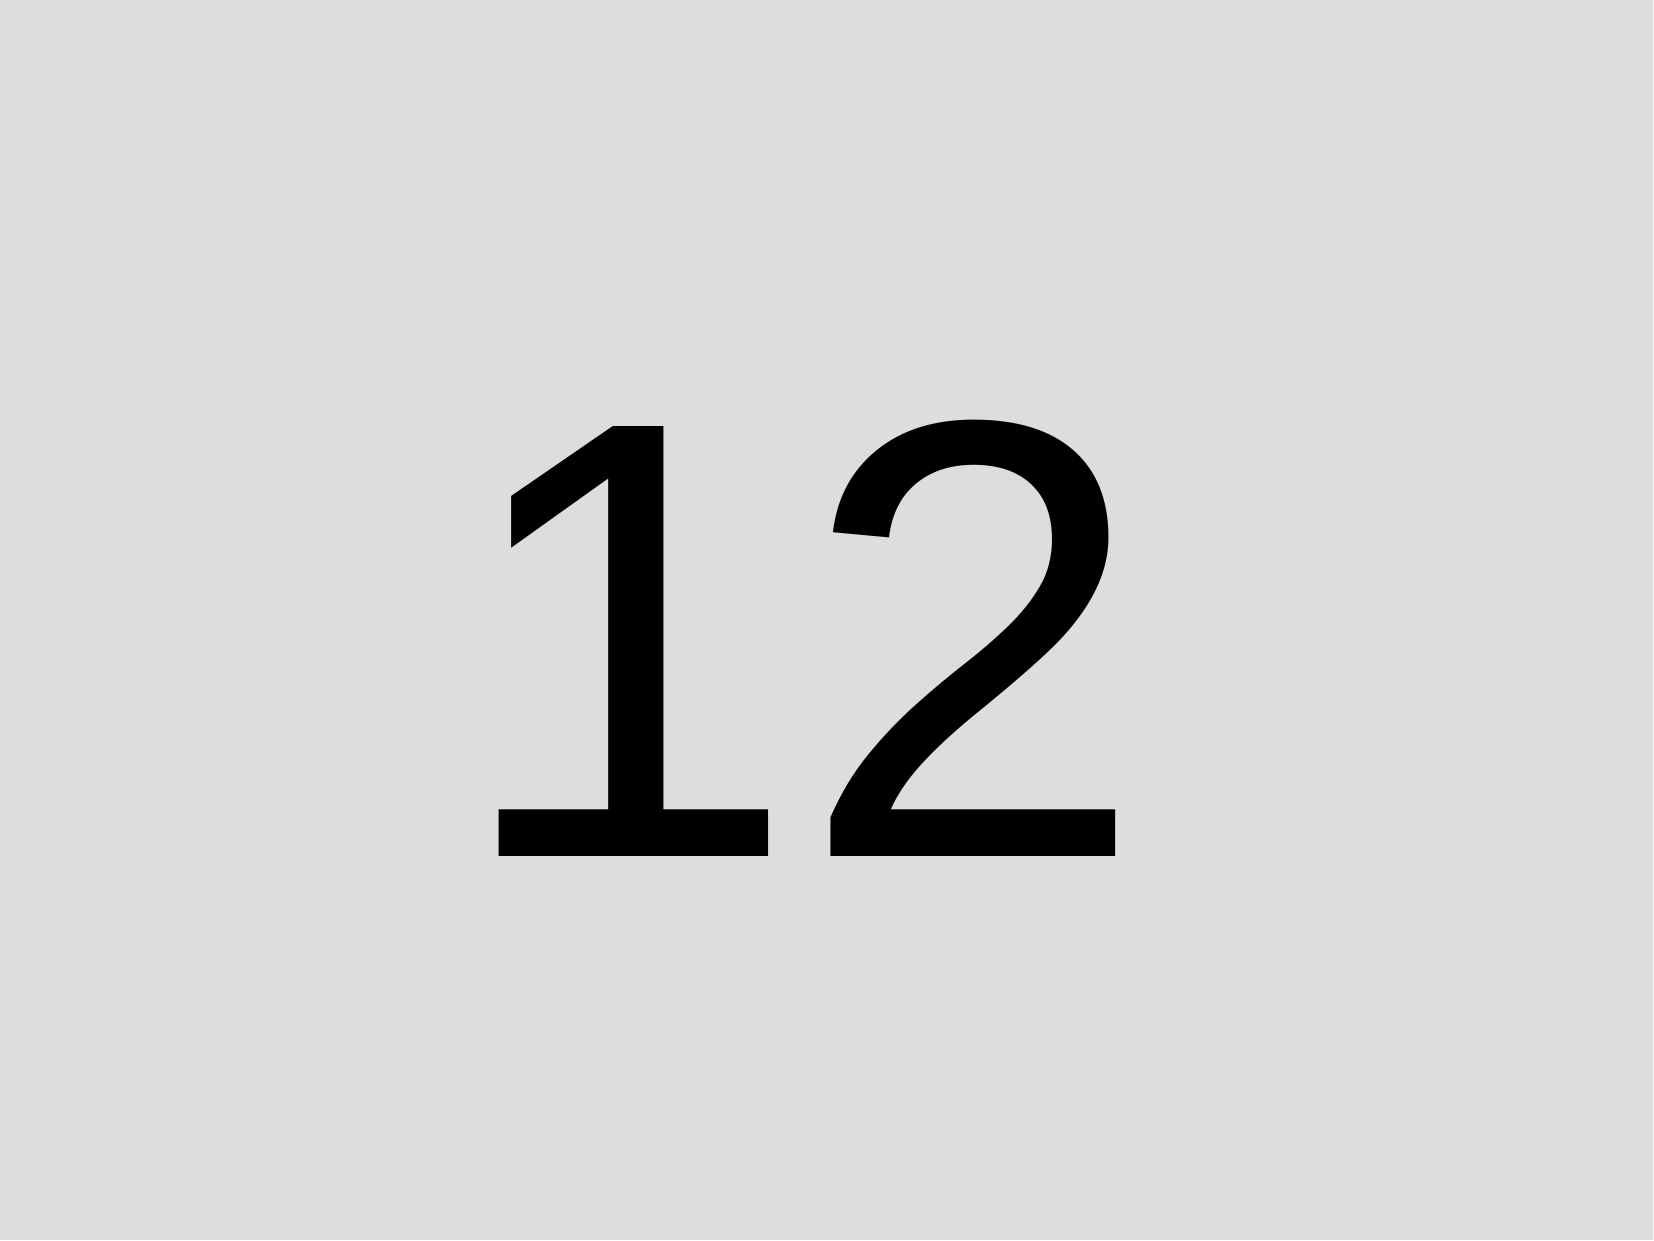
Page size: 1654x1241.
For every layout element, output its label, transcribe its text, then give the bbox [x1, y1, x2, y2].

text_box 12 [437, 283, 1335, 997]
